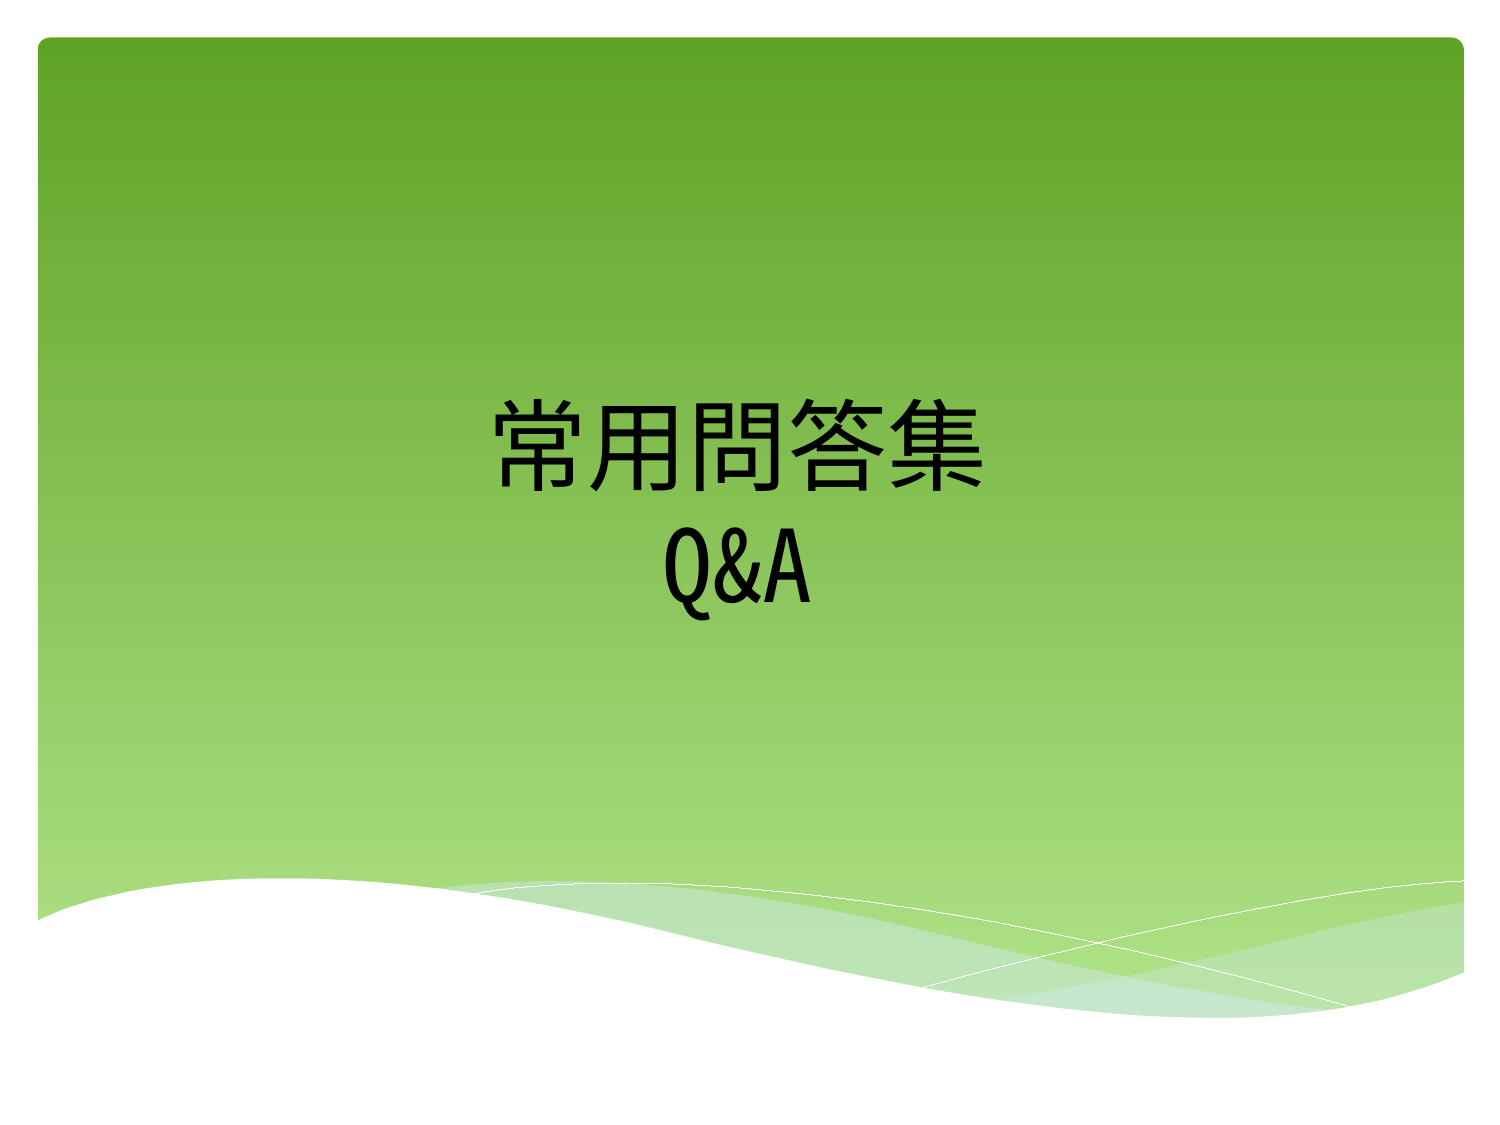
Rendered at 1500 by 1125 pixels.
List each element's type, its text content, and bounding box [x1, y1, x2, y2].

title 常用問答集 Q&A [100, 90, 1376, 851]
